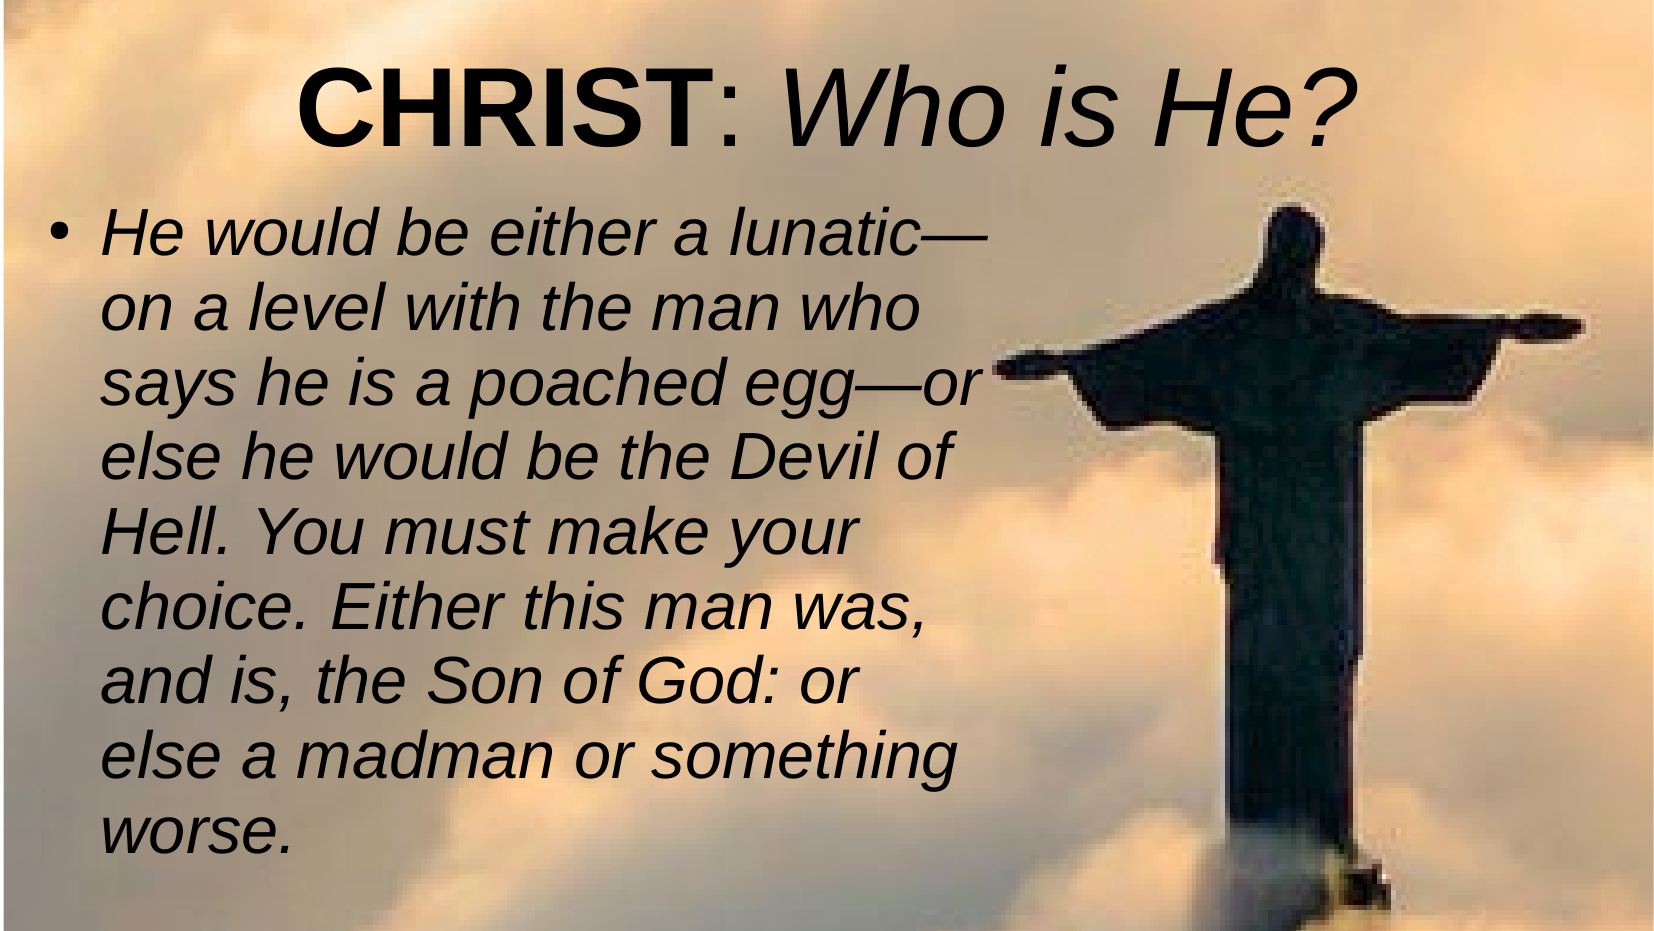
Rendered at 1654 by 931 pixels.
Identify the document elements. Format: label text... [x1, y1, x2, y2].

title CHRIST: Who is He? [82, 30, 1571, 186]
list He would be either a lunatic—on a level with the man who says he is a poached egg—or else he would be the Devil of Hell. You must make your choice. Either this man was, and is, the Son of God: or else a madman or something worse. [30, 195, 991, 916]
picture [3, 0, 1654, 931]
